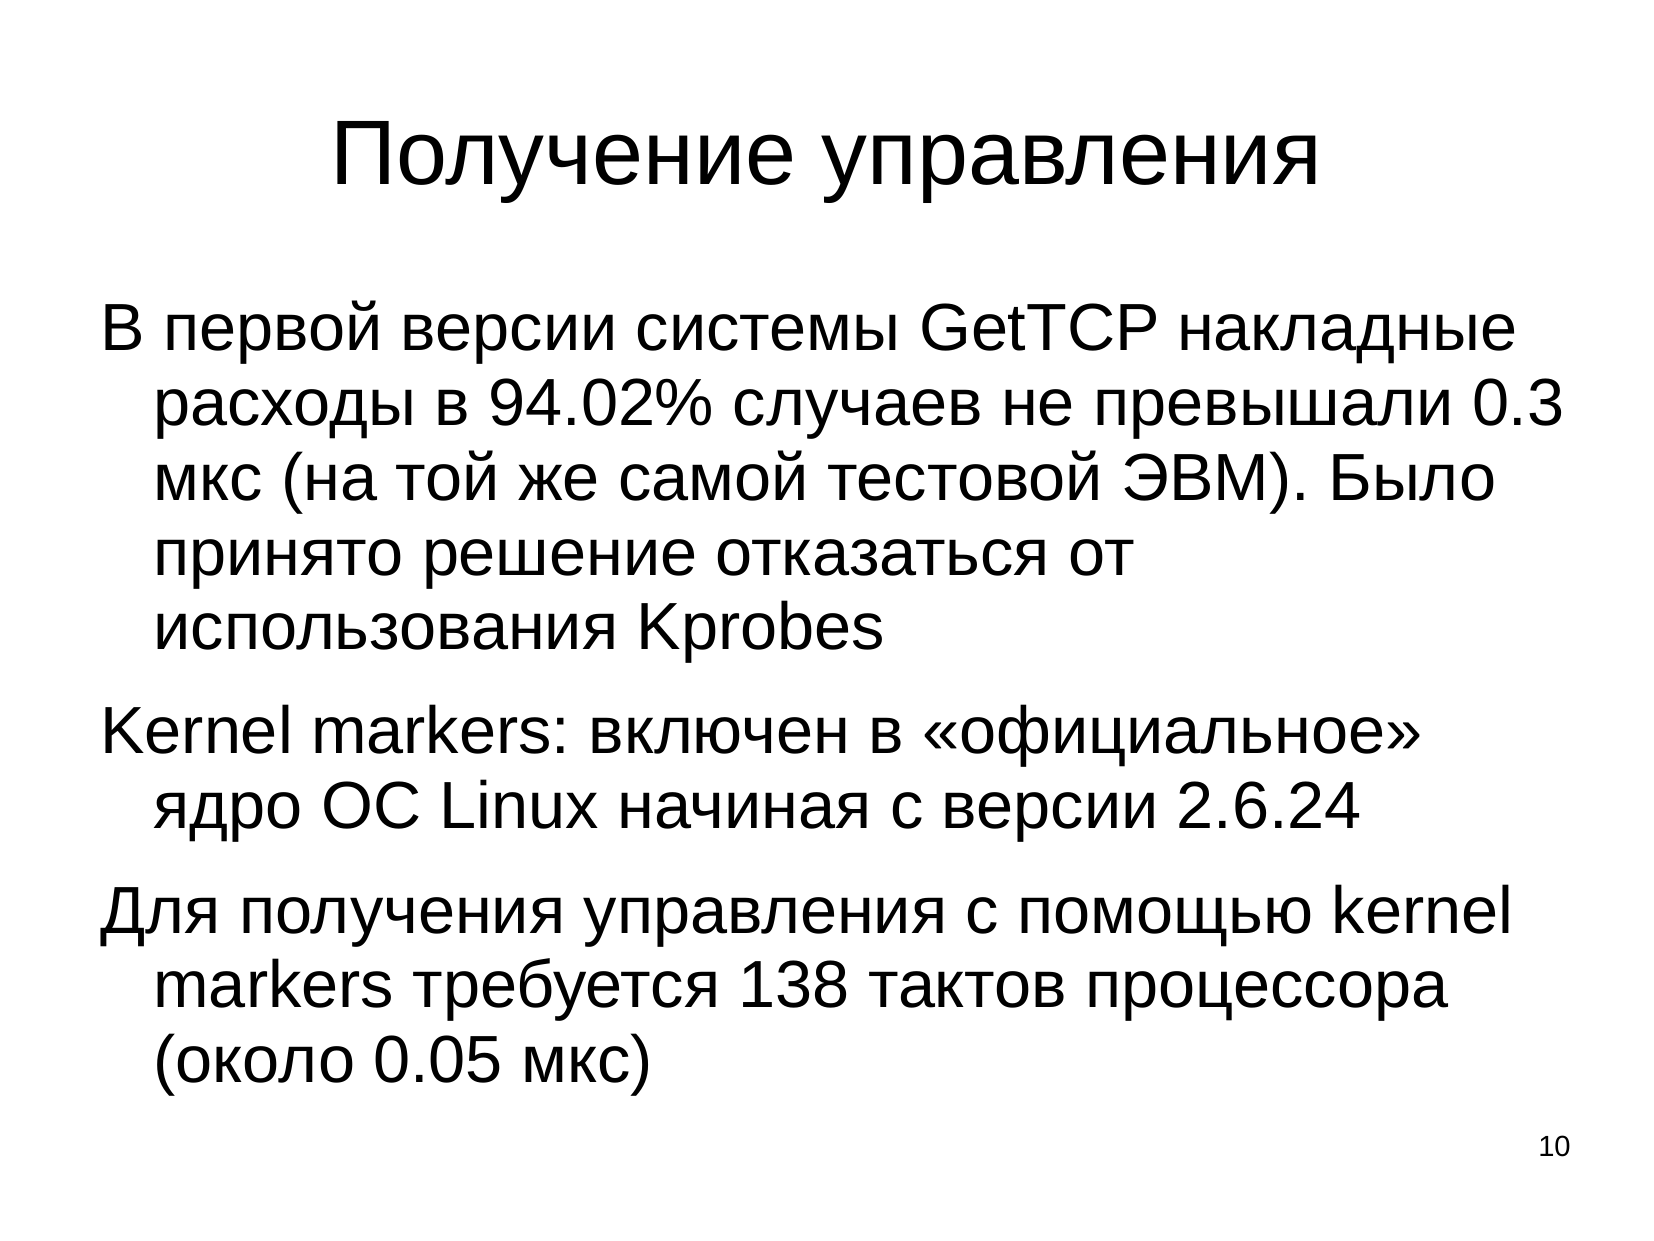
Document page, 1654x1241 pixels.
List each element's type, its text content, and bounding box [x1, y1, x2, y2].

title Получение управления [82, 56, 1571, 250]
list В первой версии системы GetTCP накладные расходы в 94.02% случаев не превышали 0.3 мкс (на той же самой тестовой ЭВМ). Было принято решение отказаться от использования Kprobes Kernel markers: включен в «официальное» ядро ОС Linux начиная с версии 2.6.24 Для получения управления с помощью kernel markers требуется 138 тактов процессора (около 0.05 мкс) [82, 290, 1571, 1097]
